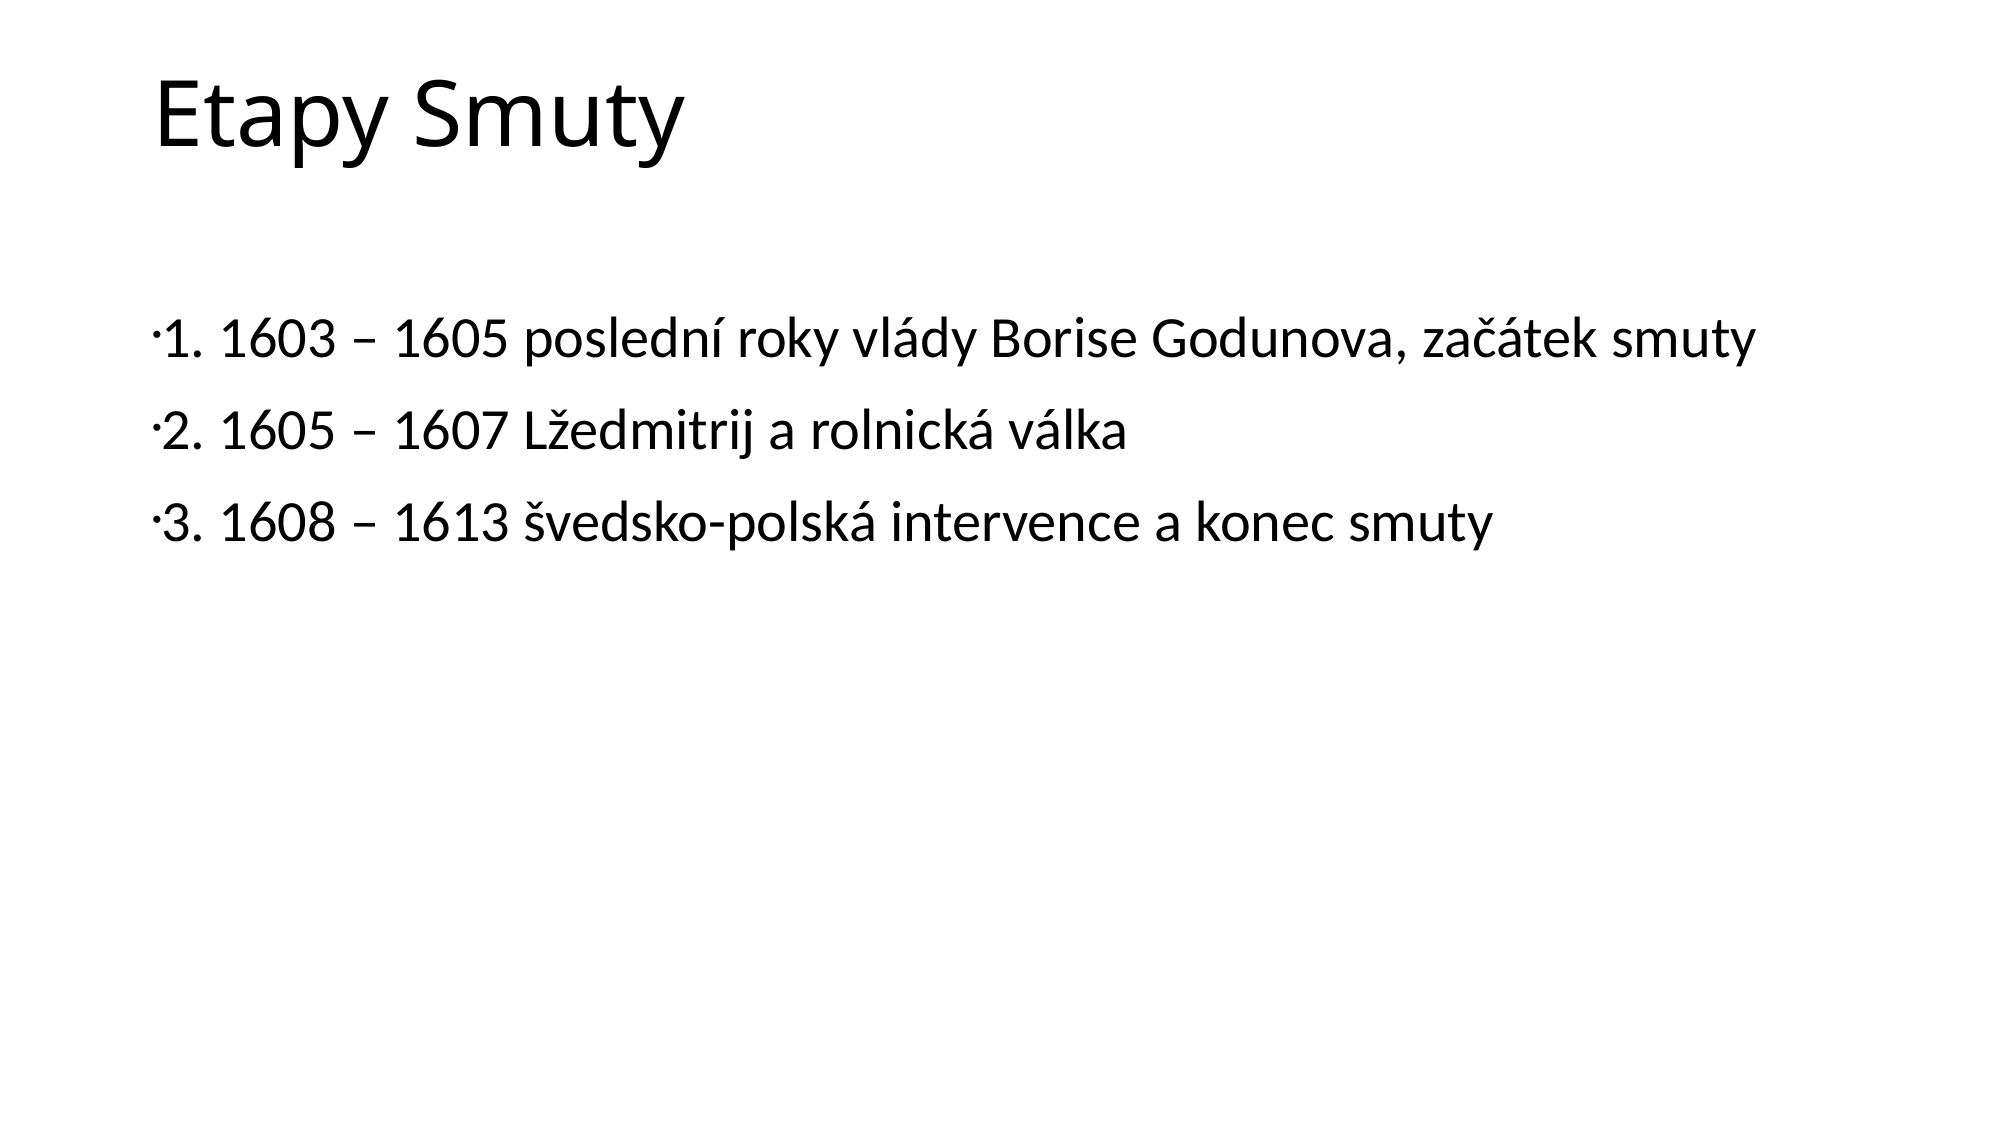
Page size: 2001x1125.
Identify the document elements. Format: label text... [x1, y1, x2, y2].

list 1. 1603 – 1605 poslední roky vlády Borise Godunova, začátek smuty 2. 1605 – 1607 Lžedmitrij a rolnická válka 3. 1608 – 1613 švedsko-polská intervence a konec smuty [137, 299, 1863, 1014]
title Etapy Smuty [137, 59, 1863, 278]
